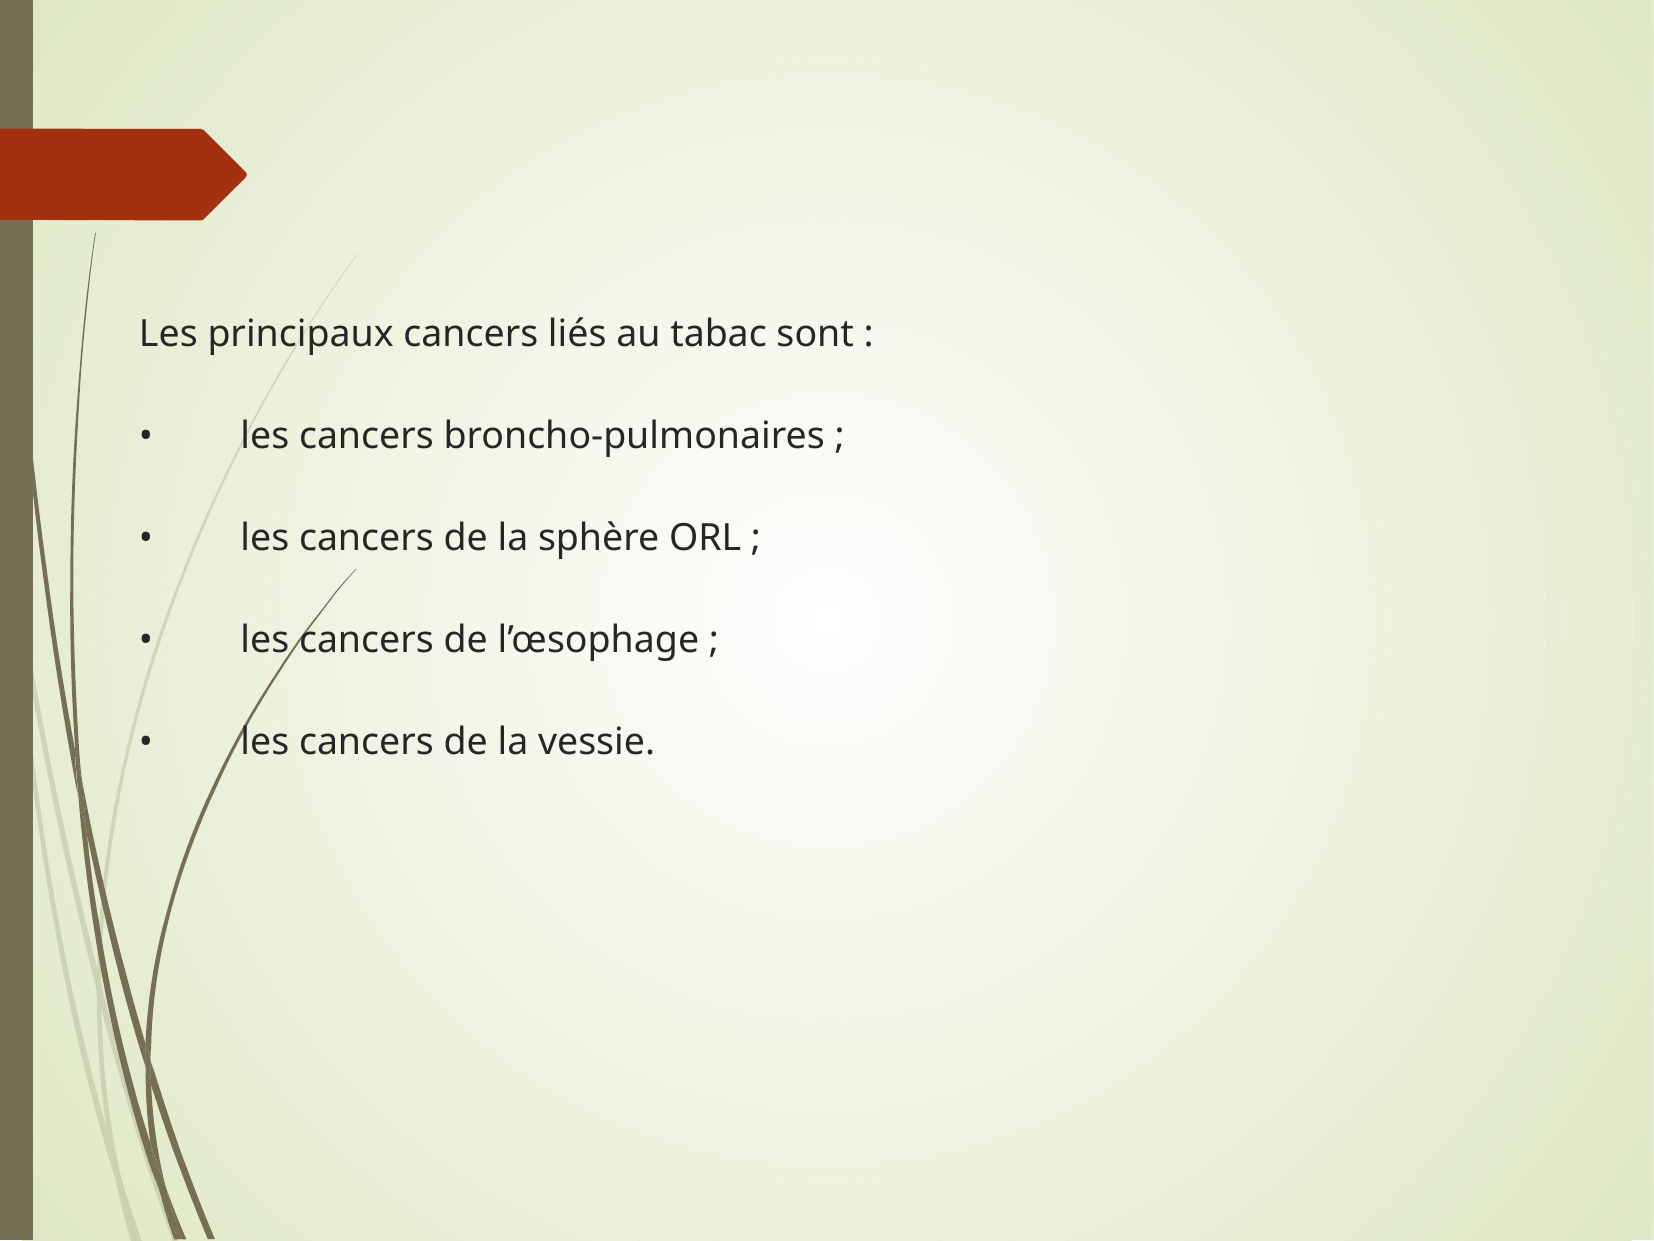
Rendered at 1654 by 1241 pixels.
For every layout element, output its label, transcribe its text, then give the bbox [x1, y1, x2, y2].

title Les principaux cancers liés au tabac sont : • les cancers broncho-pulmonaires ; • les cancers de la sphère ORL ; • les cancers de l’œsophage ; • les cancers de la vessie. [138, 228, 1351, 844]
